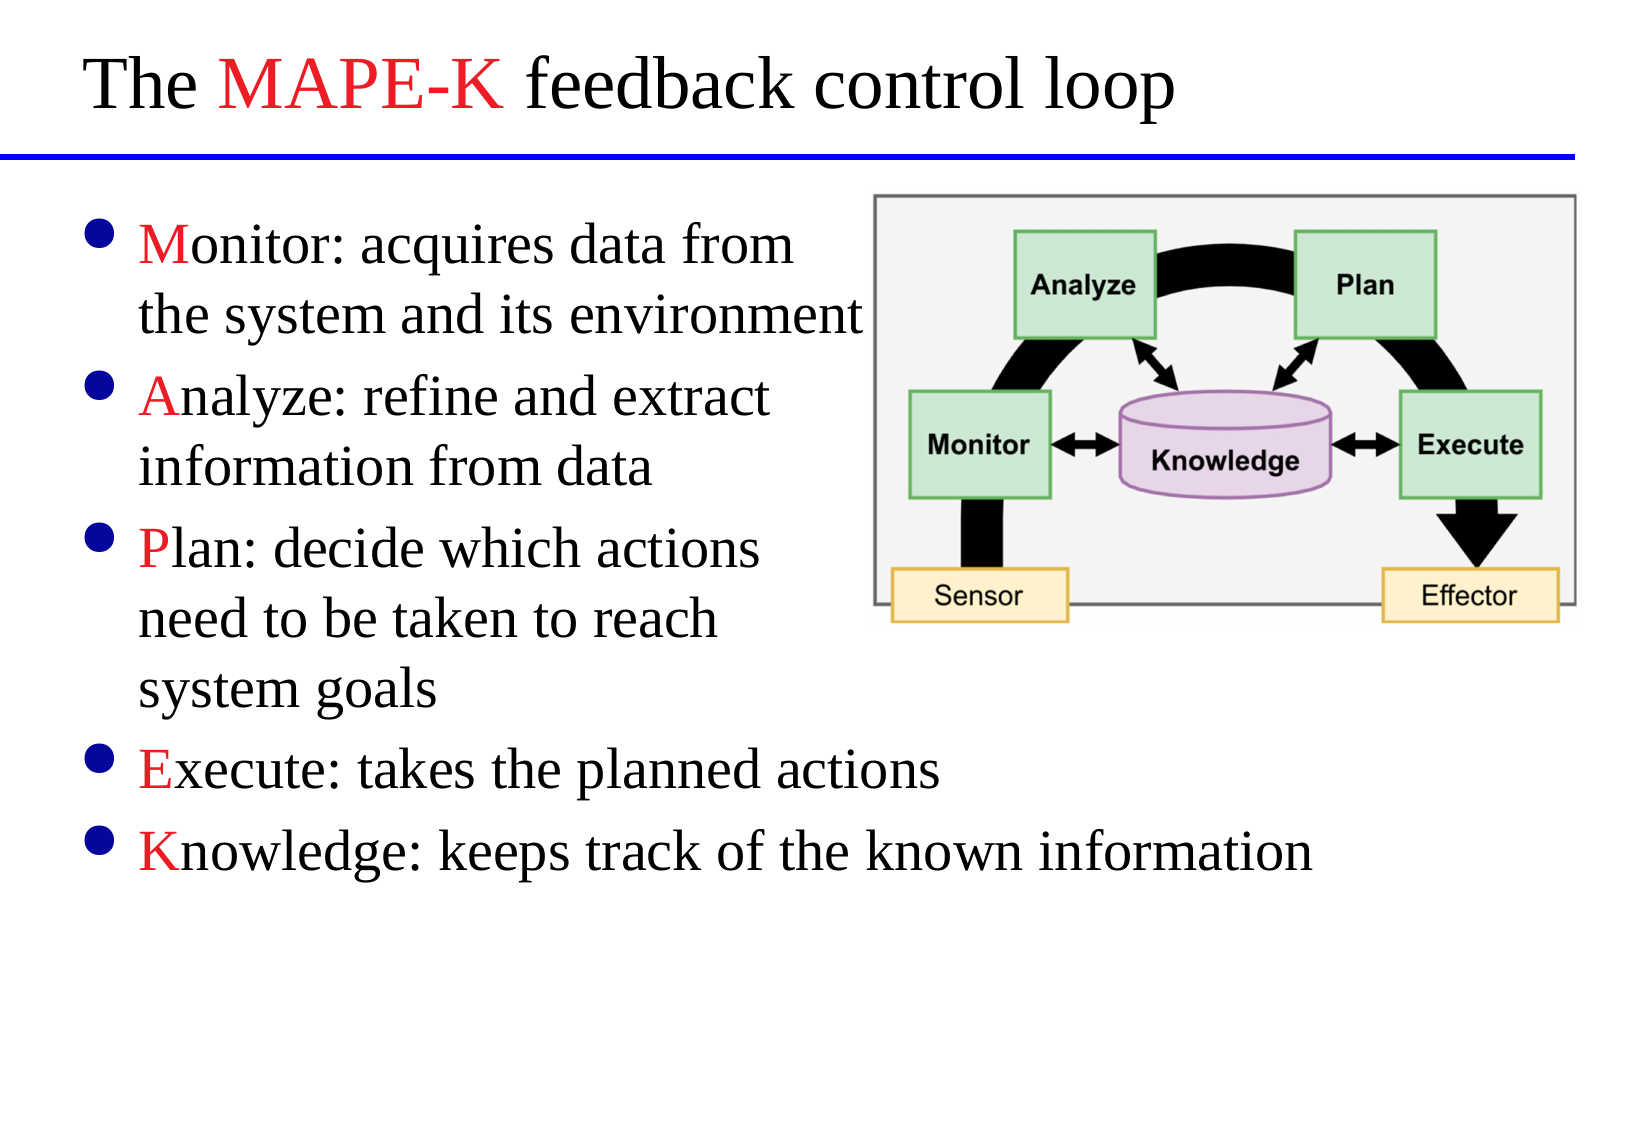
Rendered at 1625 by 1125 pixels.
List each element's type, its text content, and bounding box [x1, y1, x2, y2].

picture [868, 189, 1582, 631]
title The MAPE-K feedback control loop [67, 27, 1544, 131]
list Monitor: acquires data from the system and its environment Analyze: refine and extract information from data Plan: decide which actions need to be taken to reach system goals Execute: takes the planned actions Knowledge: keeps track of the known information [67, 198, 1478, 1061]
